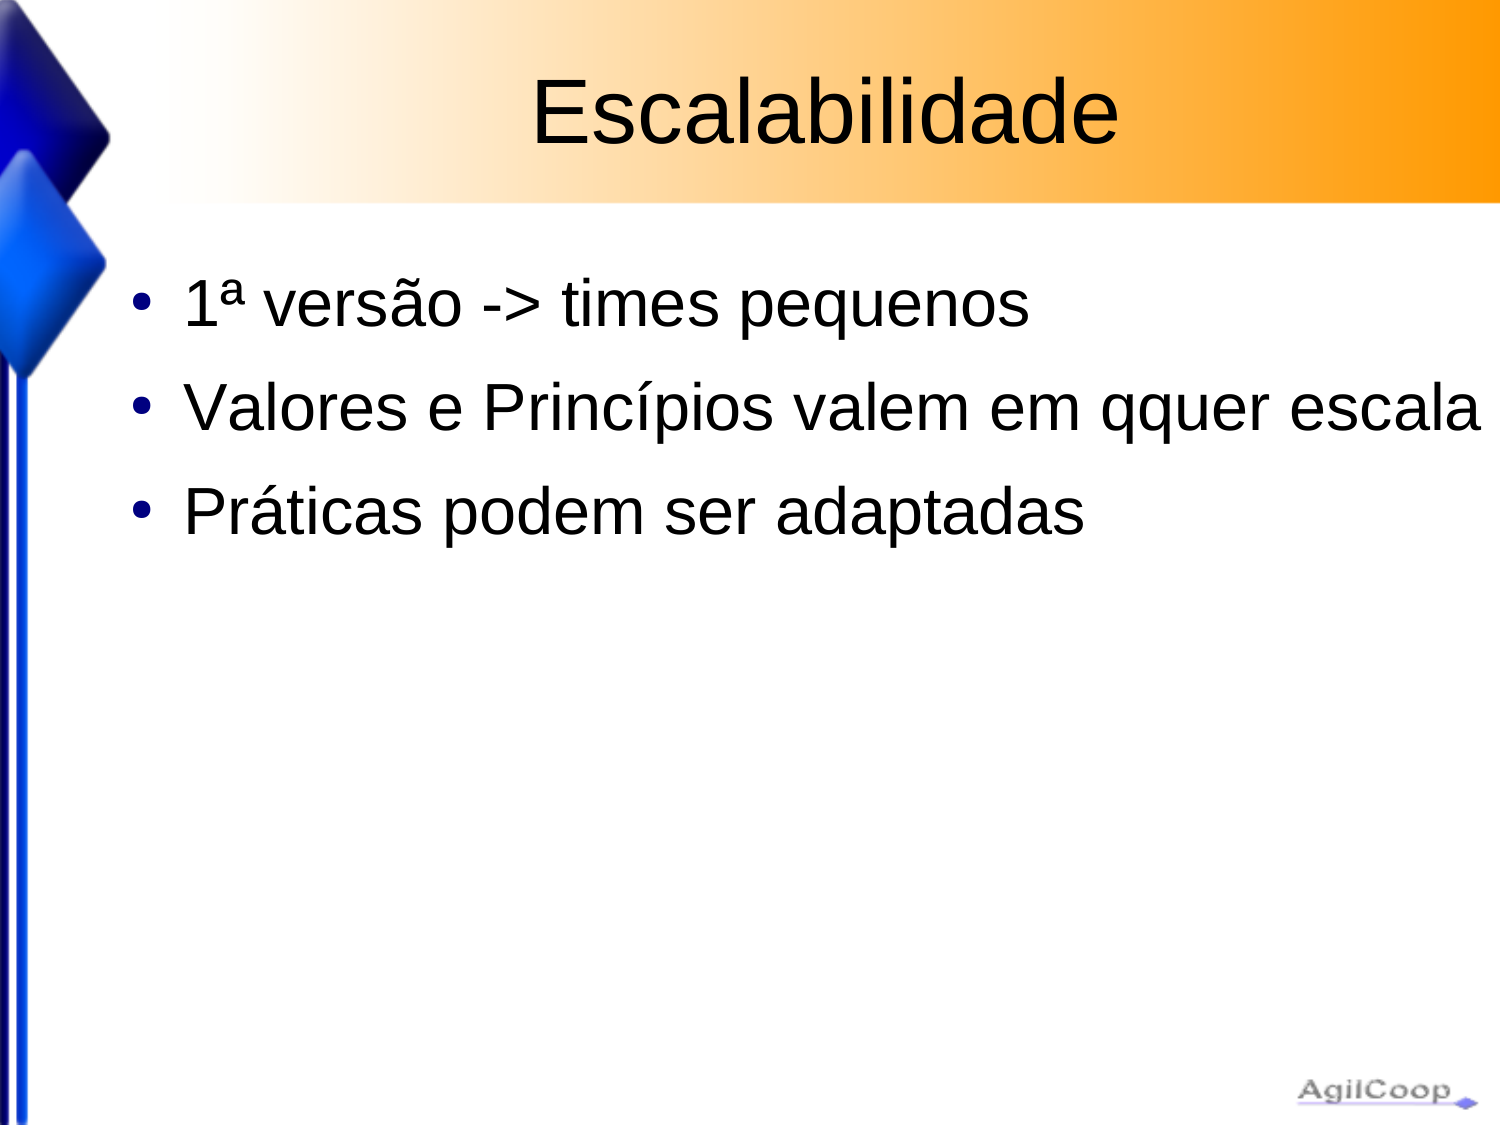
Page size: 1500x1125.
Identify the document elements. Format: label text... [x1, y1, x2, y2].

list 1ª versão -> times pequenos Valores e Princípios valem em qquer escala Práticas podem ser adaptadas [112, 265, 1500, 1117]
title Escalabilidade [82, 8, 1500, 216]
picture [0, 0, 1500, 1125]
